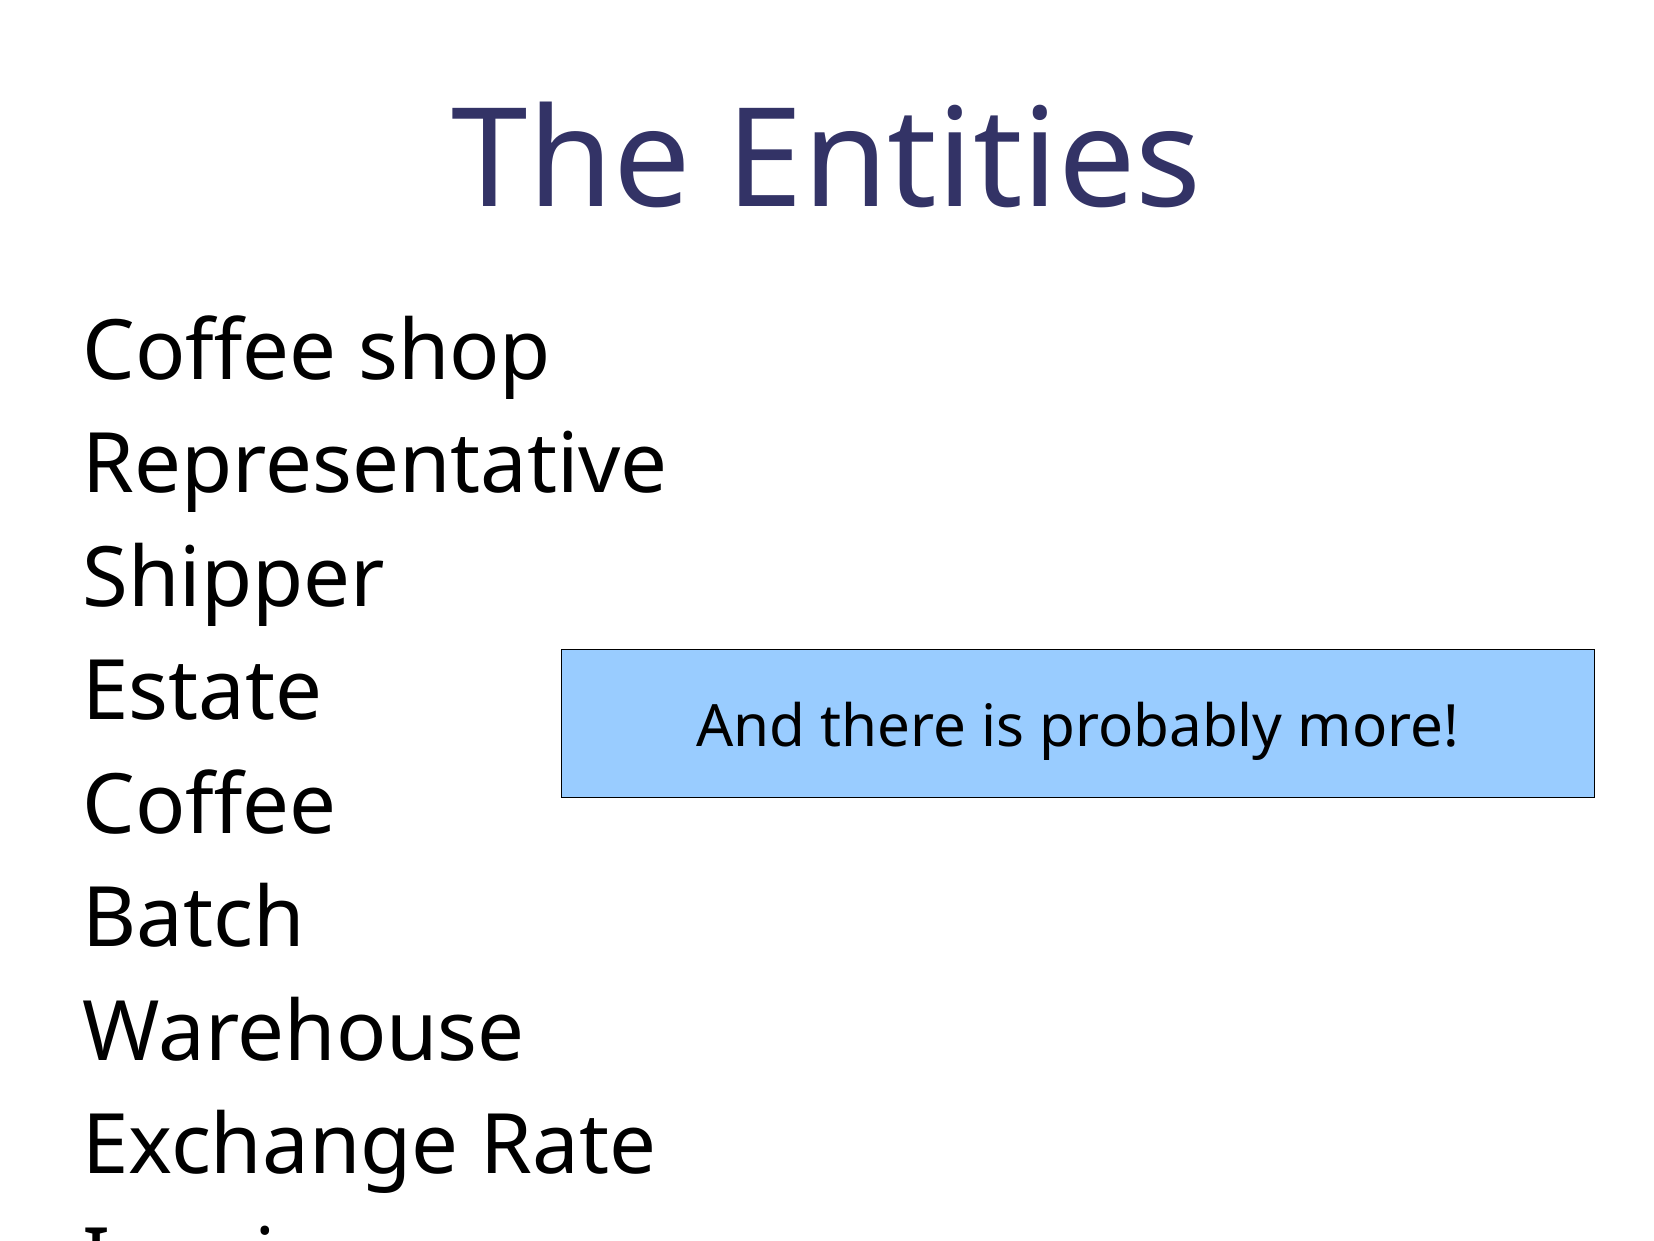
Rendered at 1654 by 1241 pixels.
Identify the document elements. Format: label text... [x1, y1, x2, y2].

subtitle Coffee shop Representative Shipper Estate Coffee Batch Warehouse Exchange Rate Invoice [82, 290, 739, 1202]
text_box And there is probably more! [561, 649, 1595, 798]
title The Entities [82, 49, 1571, 257]
